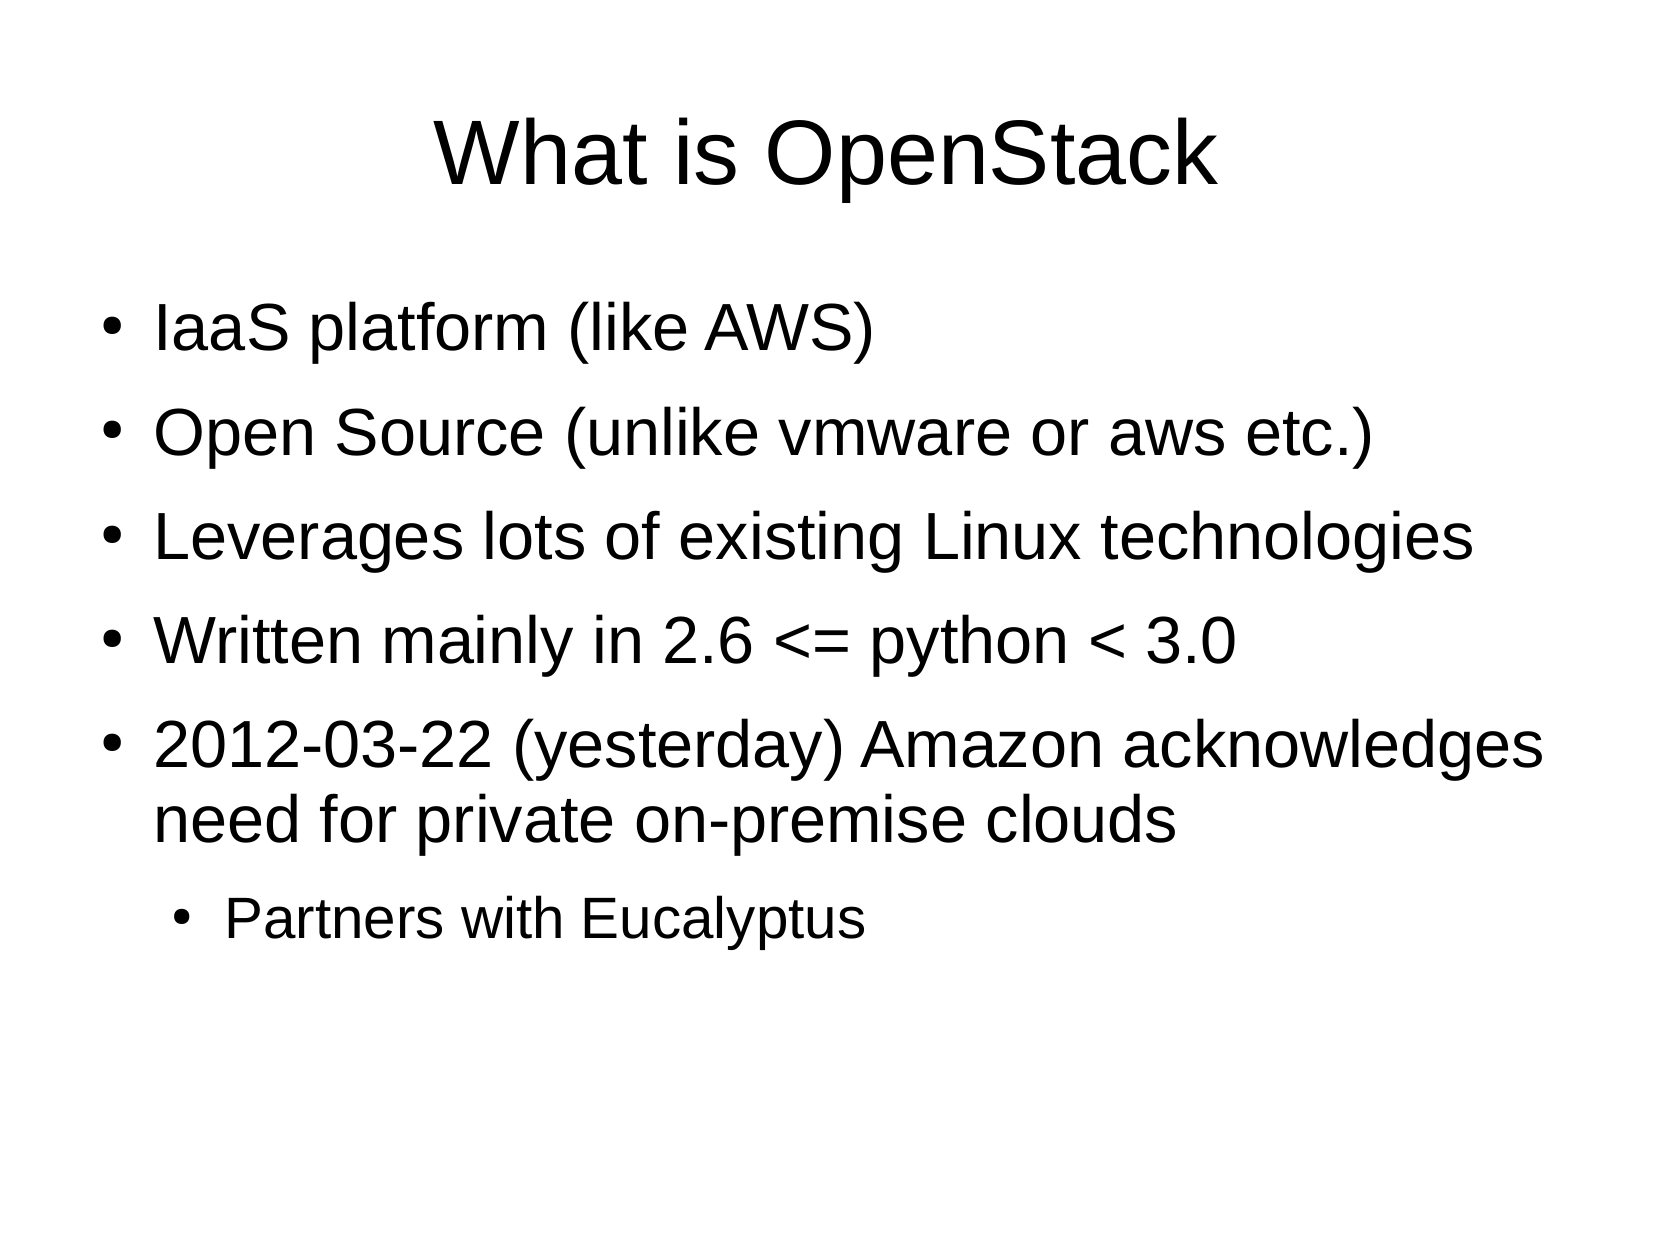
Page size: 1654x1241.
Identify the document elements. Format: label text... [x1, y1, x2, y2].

title What is OpenStack [82, 49, 1571, 257]
list IaaS platform (like AWS) Open Source (unlike vmware or aws etc.) Leverages lots of existing Linux technologies Written mainly in 2.6 <= python < 3.0 2012-03-22 (yesterday) Amazon acknowledges need for private on-premise clouds Partners with Eucalyptus [82, 290, 1571, 1109]
